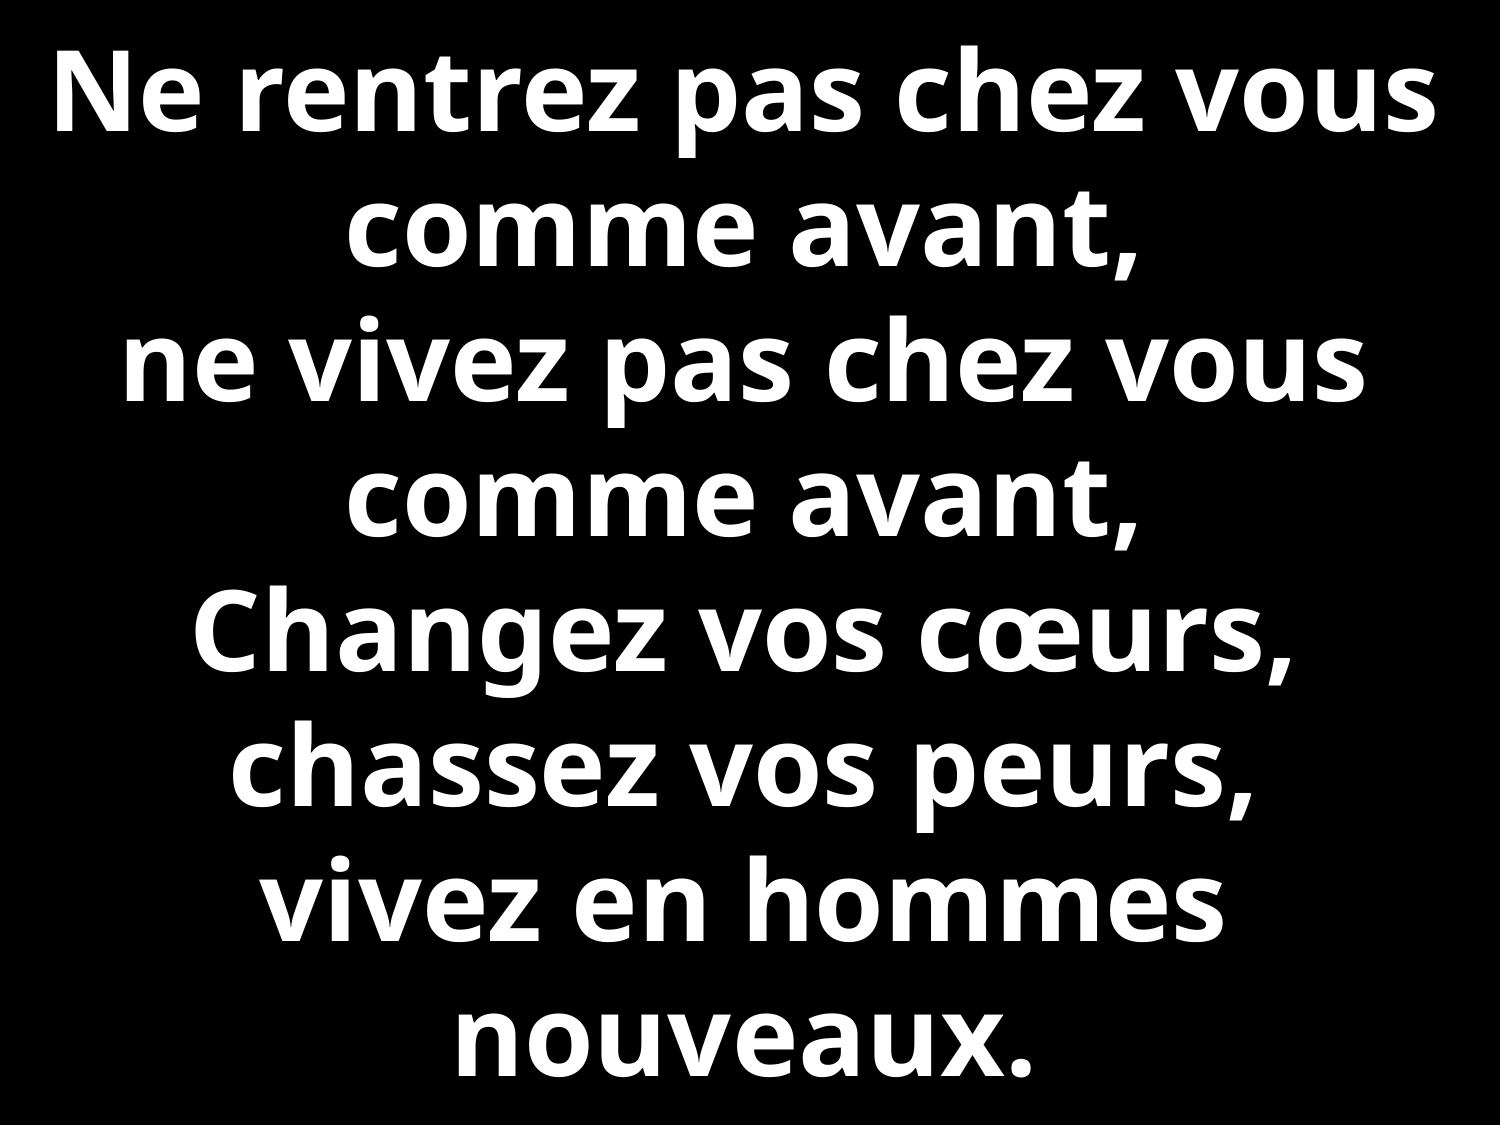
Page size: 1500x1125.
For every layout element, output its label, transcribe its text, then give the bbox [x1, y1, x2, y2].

title Ne rentrez pas chez vous comme avant, ne vivez pas chez vous comme avant, Changez vos cœurs, chassez vos peurs, vivez en hommes nouveaux. [23, 11, 1465, 993]
